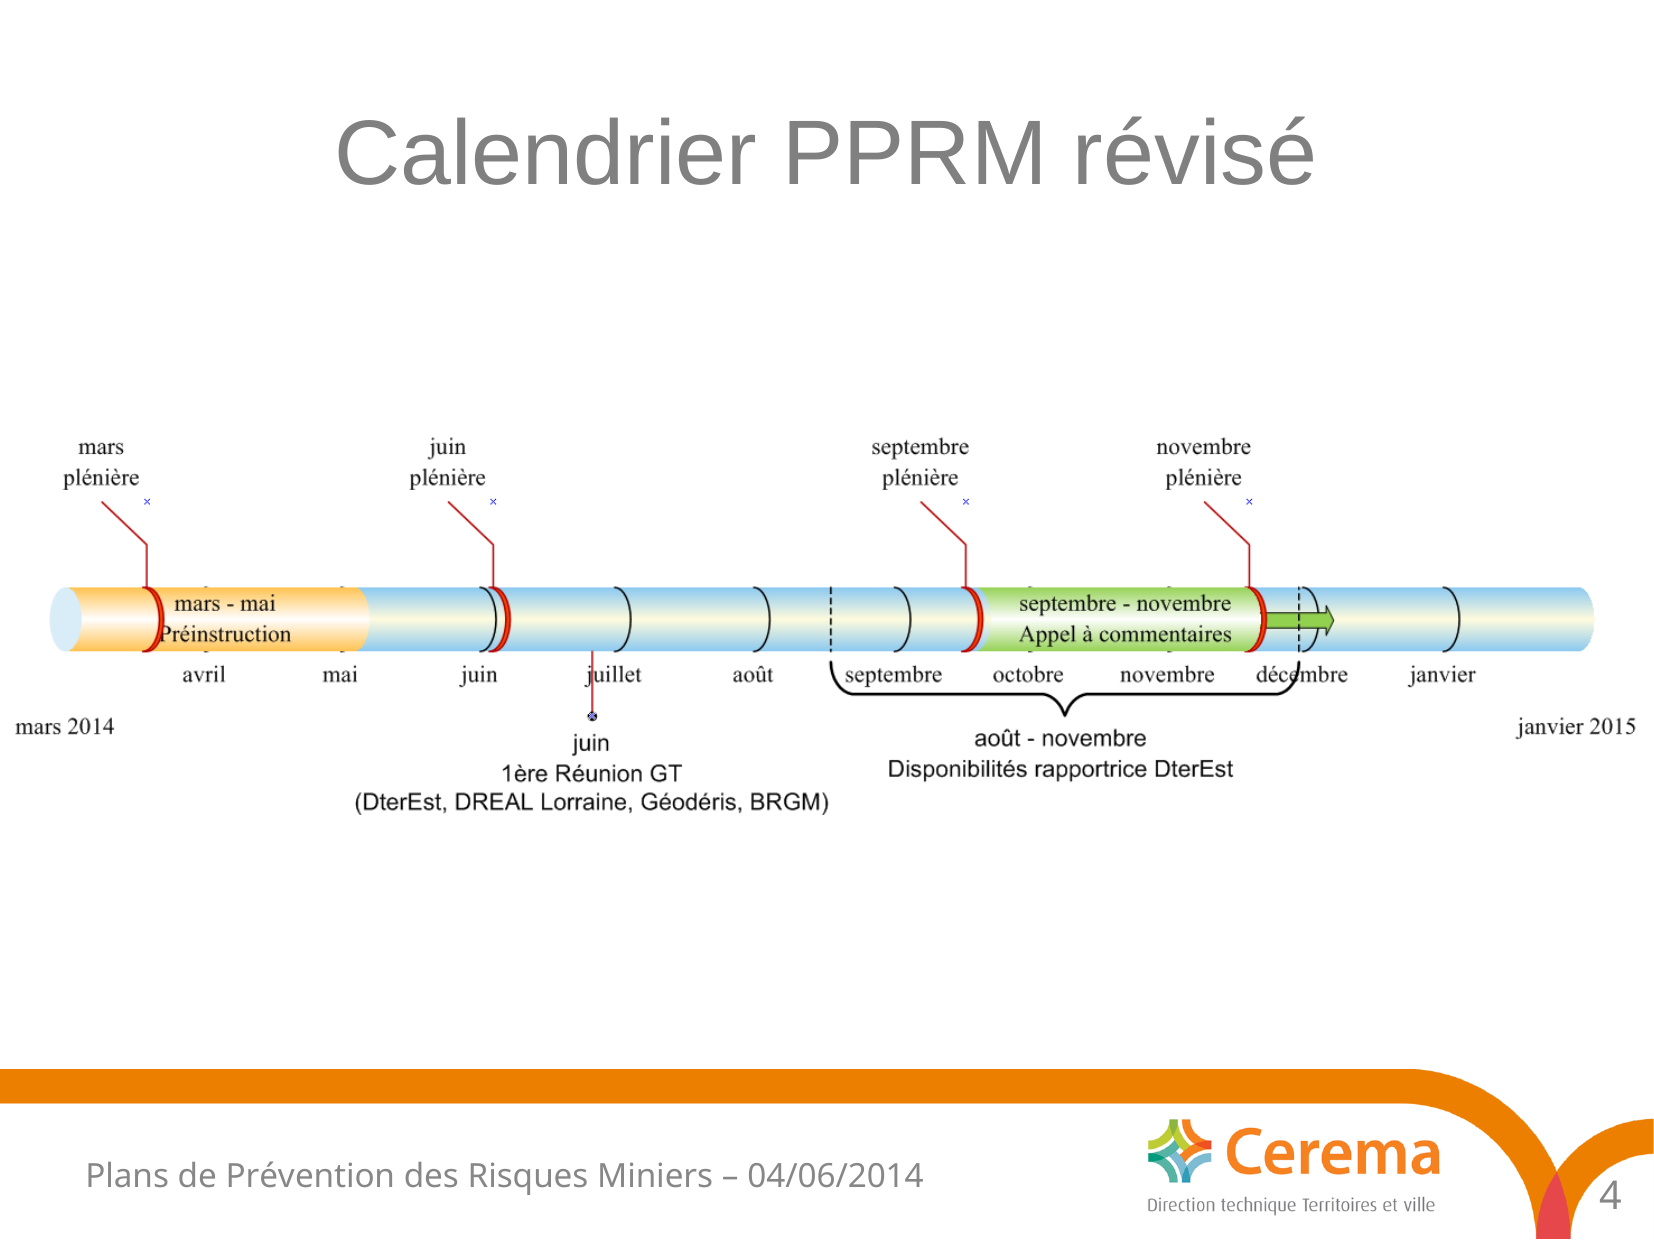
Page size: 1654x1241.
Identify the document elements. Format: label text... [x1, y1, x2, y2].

picture [0, 1069, 1654, 1239]
picture [10, 416, 1642, 834]
title Calendrier PPRM révisé [82, 49, 1571, 257]
